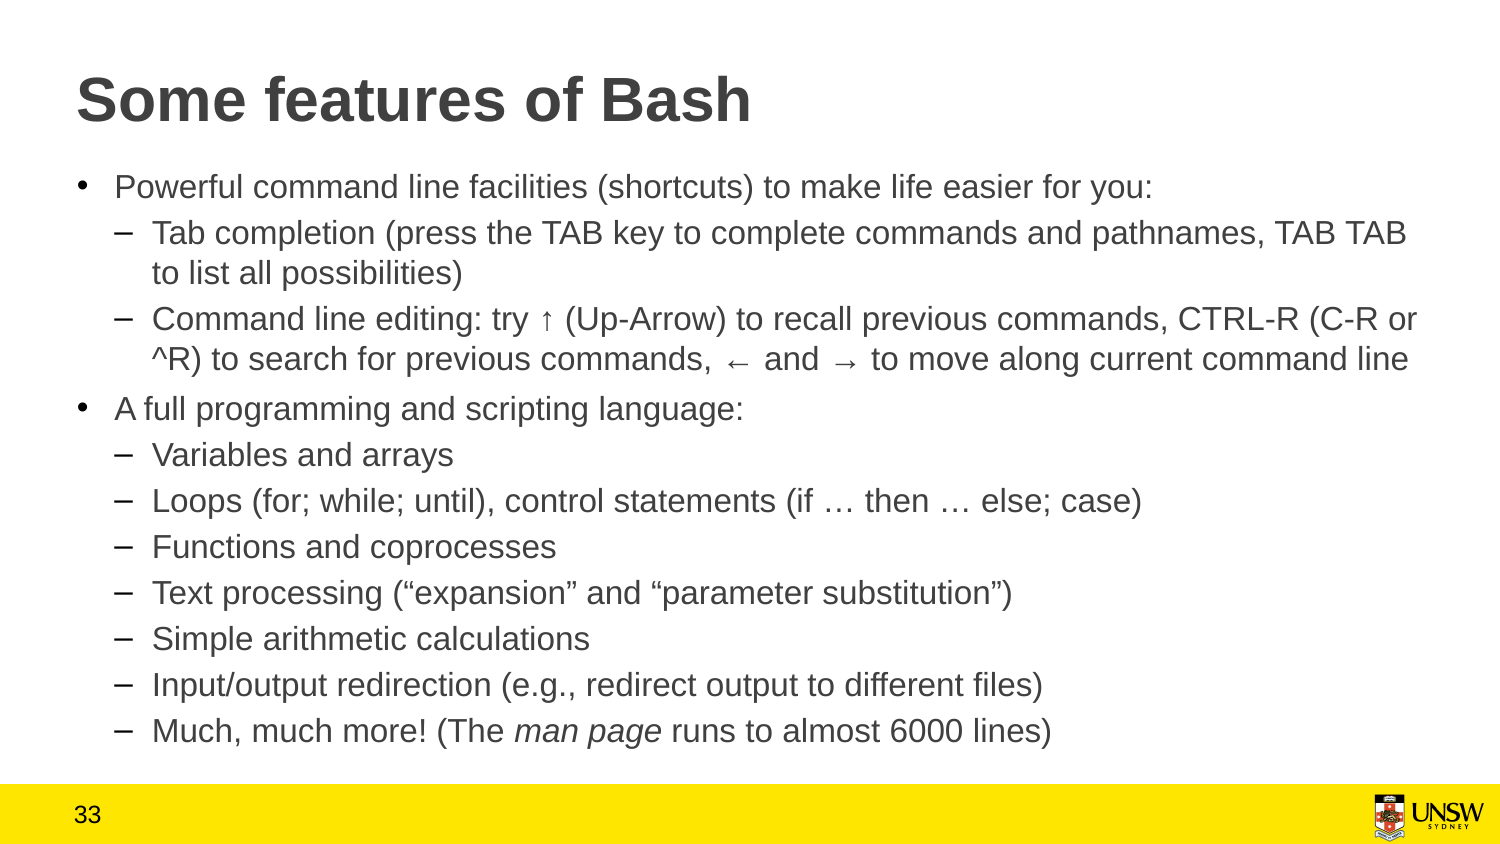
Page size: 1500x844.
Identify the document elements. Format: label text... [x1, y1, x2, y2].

text_box <number> [59, 791, 219, 839]
list Powerful command line facilities (shortcuts) to make life easier for you: Tab completion (press the TAB key to complete commands and pathnames, TAB TAB to list all possibilities) Command line editing: try ↑ (Up-Arrow) to recall previous commands, CTRL-R (C-R or ^R) to search for previous commands, ← and → to move along current command line A full programming and scripting language: Variables and arrays Loops (for; while; until), control statements (if … then … else; case) Functions and coprocesses Text processing (“expansion” and “parameter substitution”) Simple arithmetic calculations Input/output redirection (e.g., redirect output to different files) Much, much more! (The man page runs to almost 6000 lines) [76, 165, 1424, 756]
title Some features of Bash [76, 59, 1427, 136]
picture [0, 784, 1500, 844]
